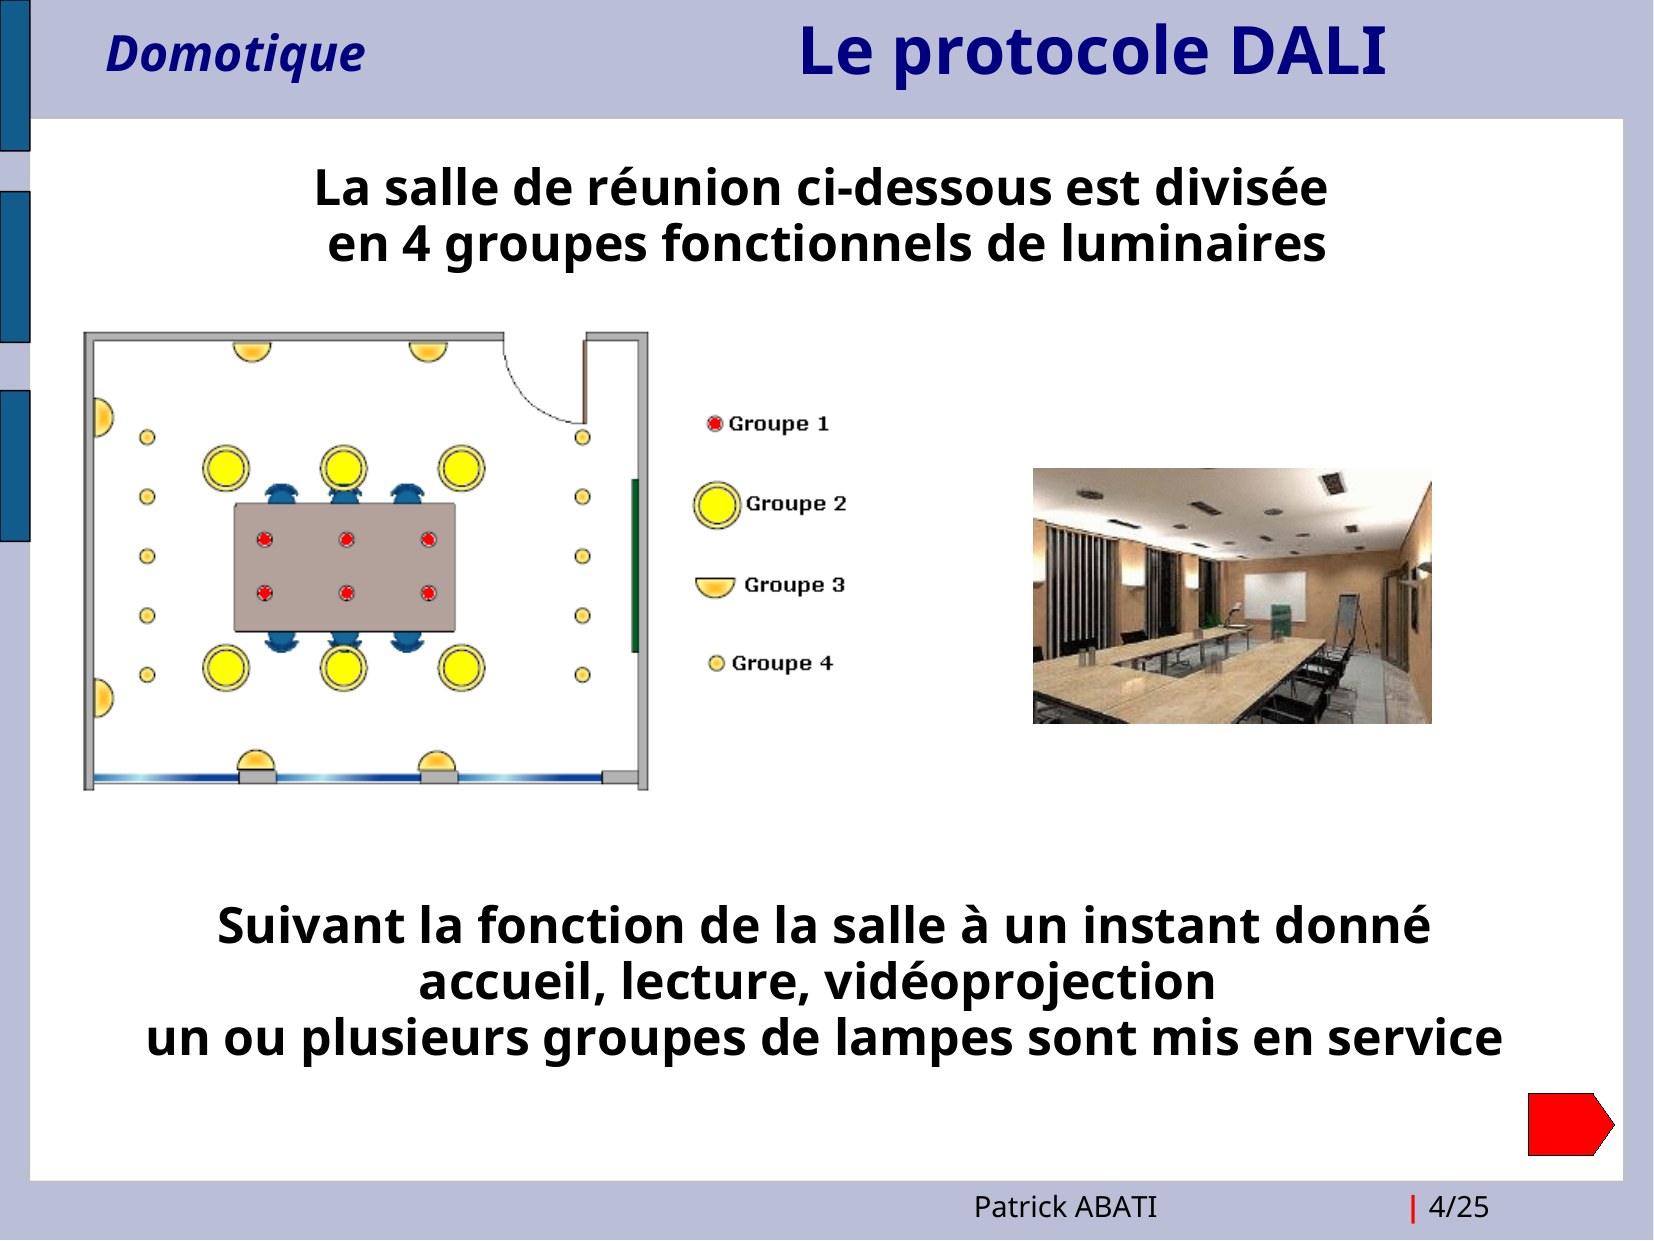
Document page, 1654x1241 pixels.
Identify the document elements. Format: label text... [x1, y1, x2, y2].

text_box La salle de réunion ci-dessous est divisée en 4 groupes fonctionnels de luminaires [35, 153, 1621, 280]
picture [82, 329, 849, 794]
text_box [1528, 1093, 1615, 1156]
text_box Suivant la fonction de la salle à un instant donné accueil, lecture, vidéoprojection un ou plusieurs groupes de lampes sont mis en service [29, 891, 1621, 1074]
picture [1033, 468, 1432, 724]
